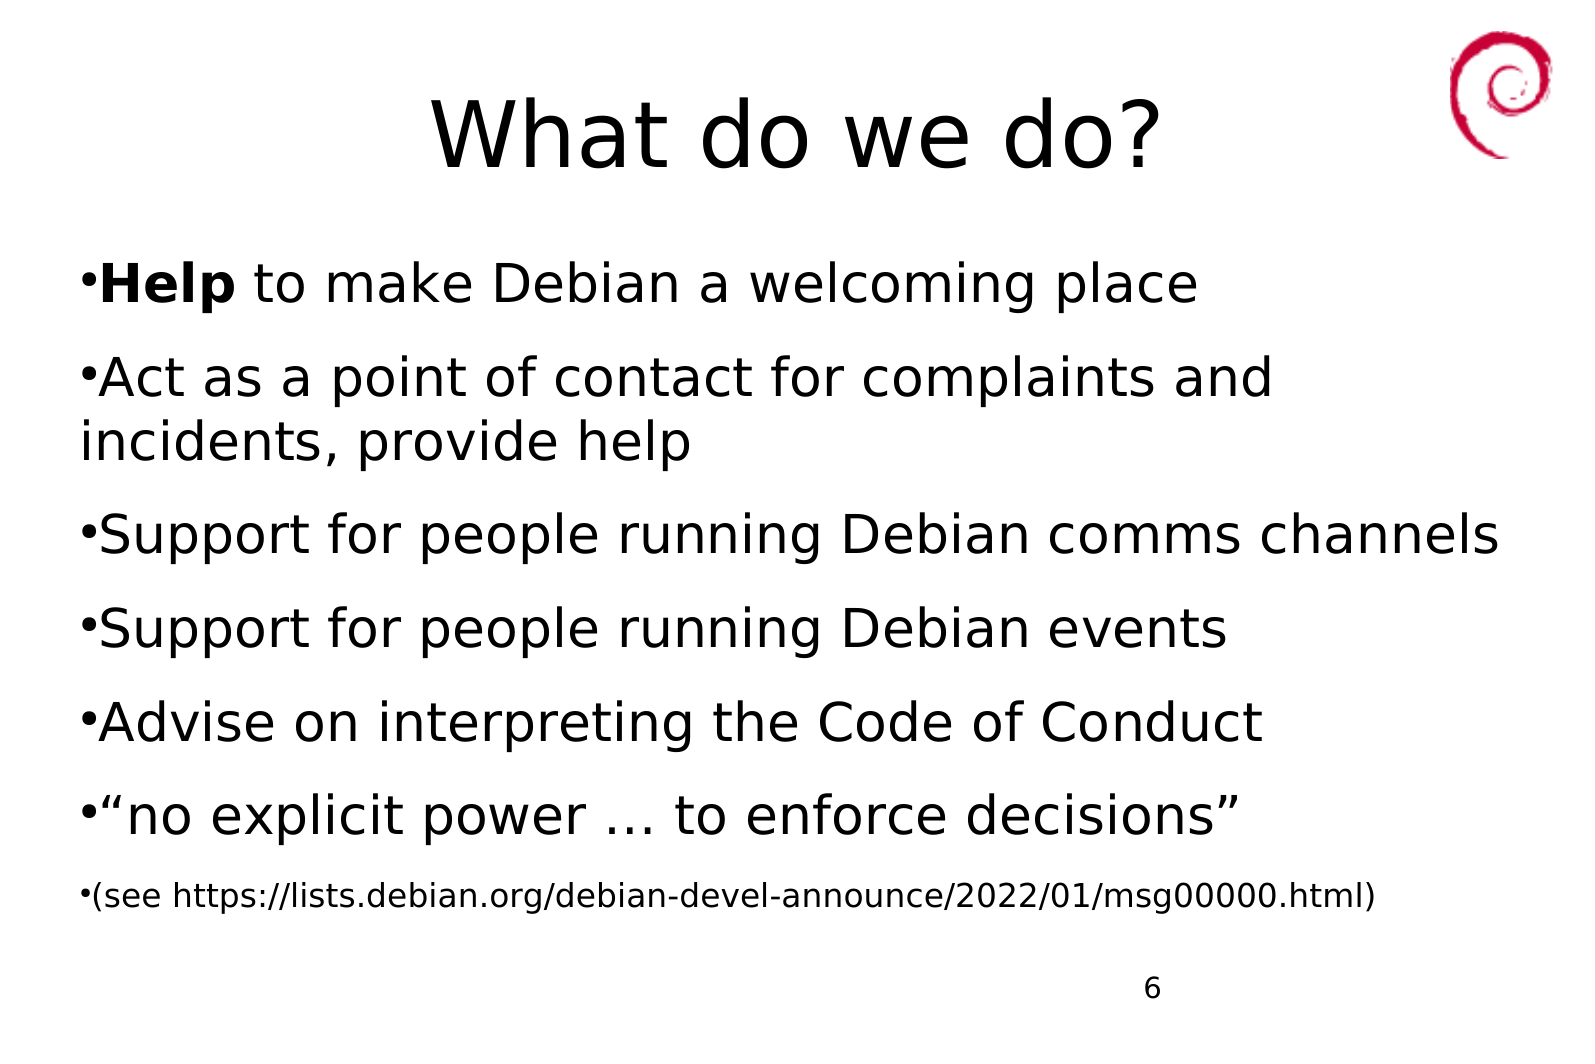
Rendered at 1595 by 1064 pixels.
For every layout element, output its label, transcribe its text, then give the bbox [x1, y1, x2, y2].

list Help to make Debian a welcoming place Act as a point of contact for complaints and incidents, provide help Support for people running Debian comms channels Support for people running Debian events Advise on interpreting the Code of Conduct “no explicit power … to enforce decisions” (see https://lists.debian.org/debian-devel-announce/2022/01/msg00000.html) [79, 248, 1515, 926]
text_box [1143, 968, 1515, 1043]
title What do we do? [79, 42, 1515, 220]
